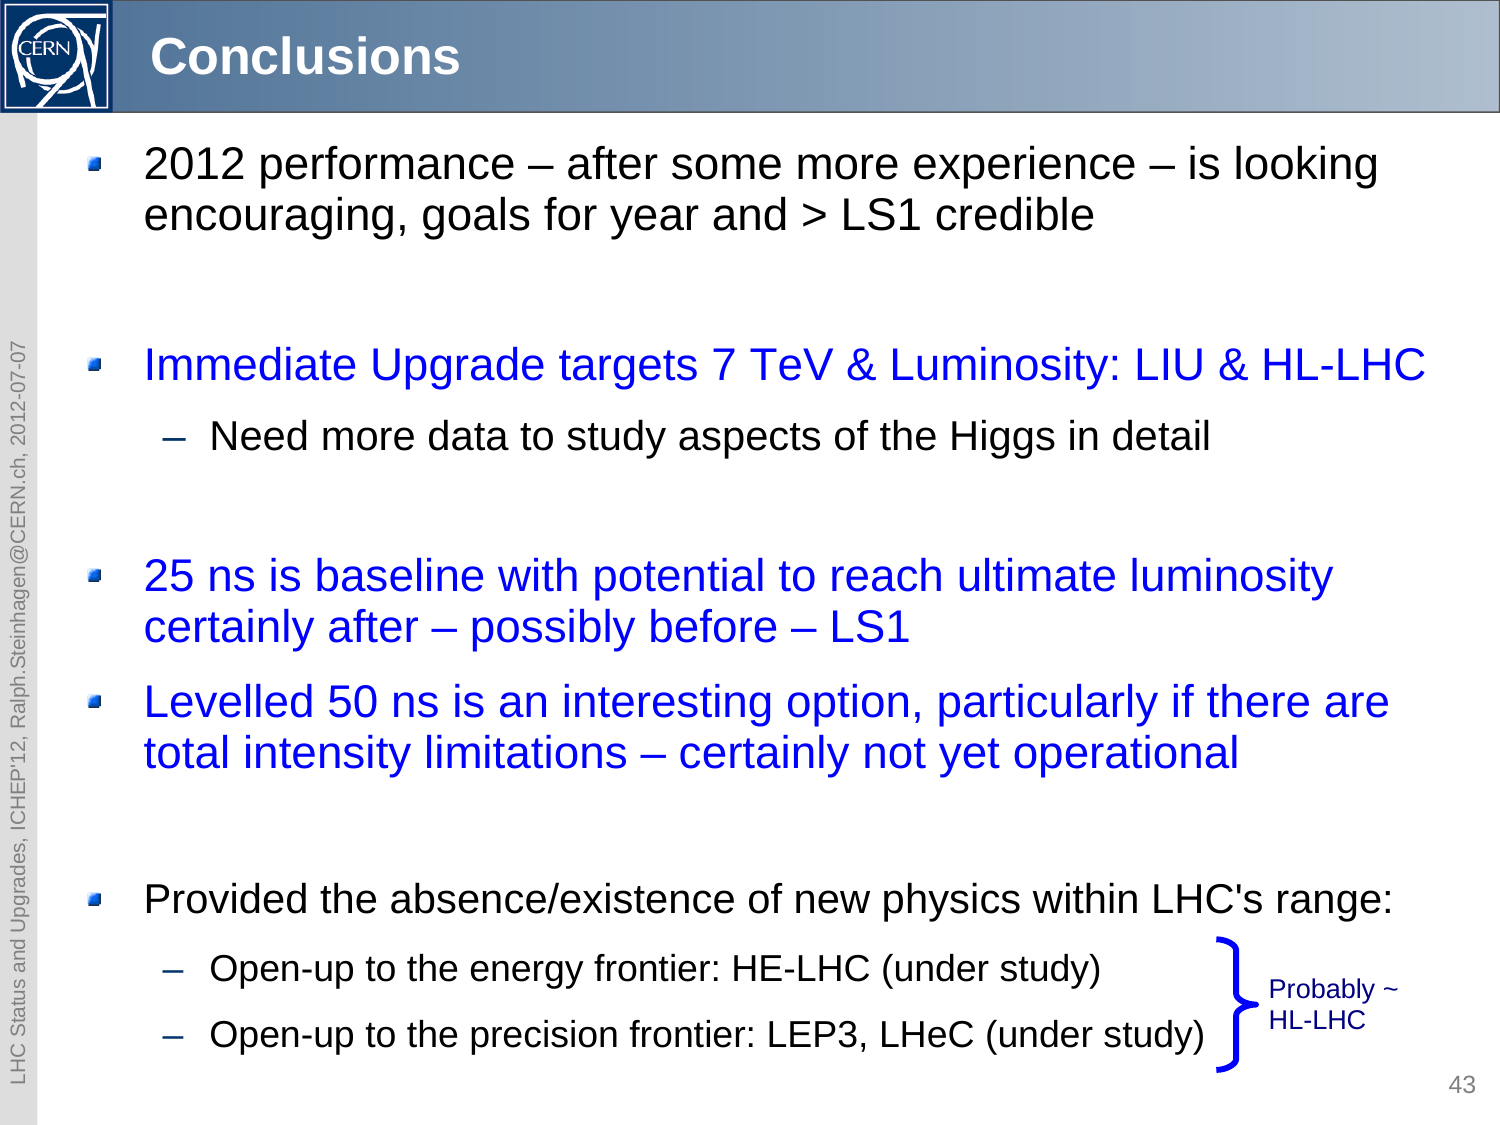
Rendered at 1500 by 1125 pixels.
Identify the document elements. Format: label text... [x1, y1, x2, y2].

list 2012 performance – after some more experience – is looking encouraging, goals for year and > LS1 credible Immediate Upgrade targets 7 TeV & Luminosity: LIU & HL-LHC Need more data to study aspects of the Higgs in detail 25 ns is baseline with potential to reach ultimate luminosity certainly after – possibly before – LS1 Levelled 50 ns is an interesting option, particularly if there are total intensity limitations – certainly not yet operational Provided the absence/existence of new physics within LHC's range: Open-up to the energy frontier: HE-LHC (under study) Open-up to the precision frontier: LEP3, LHeC (under study) [87, 137, 1438, 1056]
picture [0, 0, 113, 113]
text_box Probably ~ HL-LHC [1254, 966, 1414, 1043]
title Conclusions [150, 0, 1201, 113]
